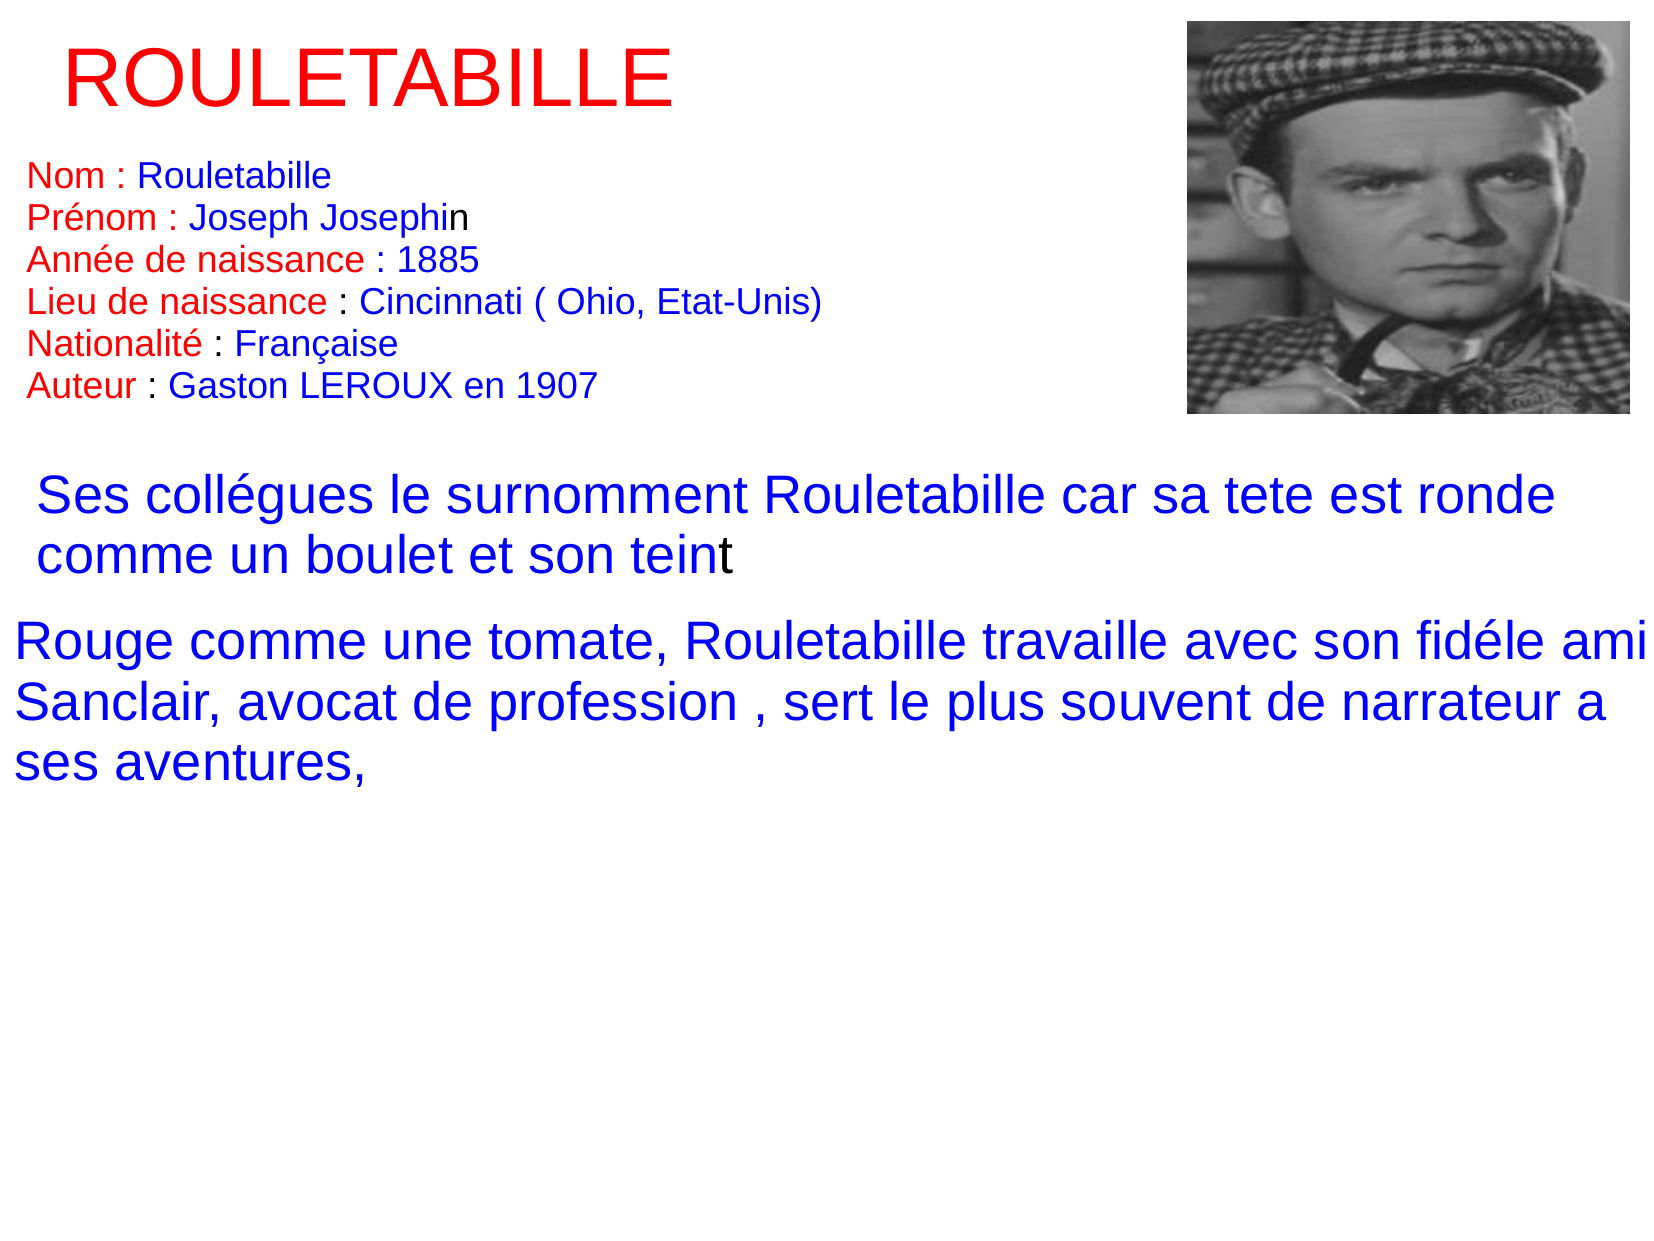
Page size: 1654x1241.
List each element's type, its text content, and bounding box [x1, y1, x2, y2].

text_box ROULETABILLE [47, 23, 691, 132]
text_box Nom : Rouletabille Prénom : Joseph Josephin Année de naissance : 1885 Lieu de naissance : Cincinnati ( Ohio, Etat-Unis) Nationalité : Française Auteur : Gaston LEROUX en 1907 [11, 147, 839, 499]
text_box Rouge comme une tomate, Rouletabille travaille avec son fidéle ami Sanclair, avocat de profession , sert le plus souvent de narrateur a ses aventures, [0, 603, 1654, 842]
picture [1187, 21, 1630, 414]
text_box Ses collégues le surnomment Rouletabille car sa tete est ronde comme un boulet et son teint [22, 456, 1583, 593]
